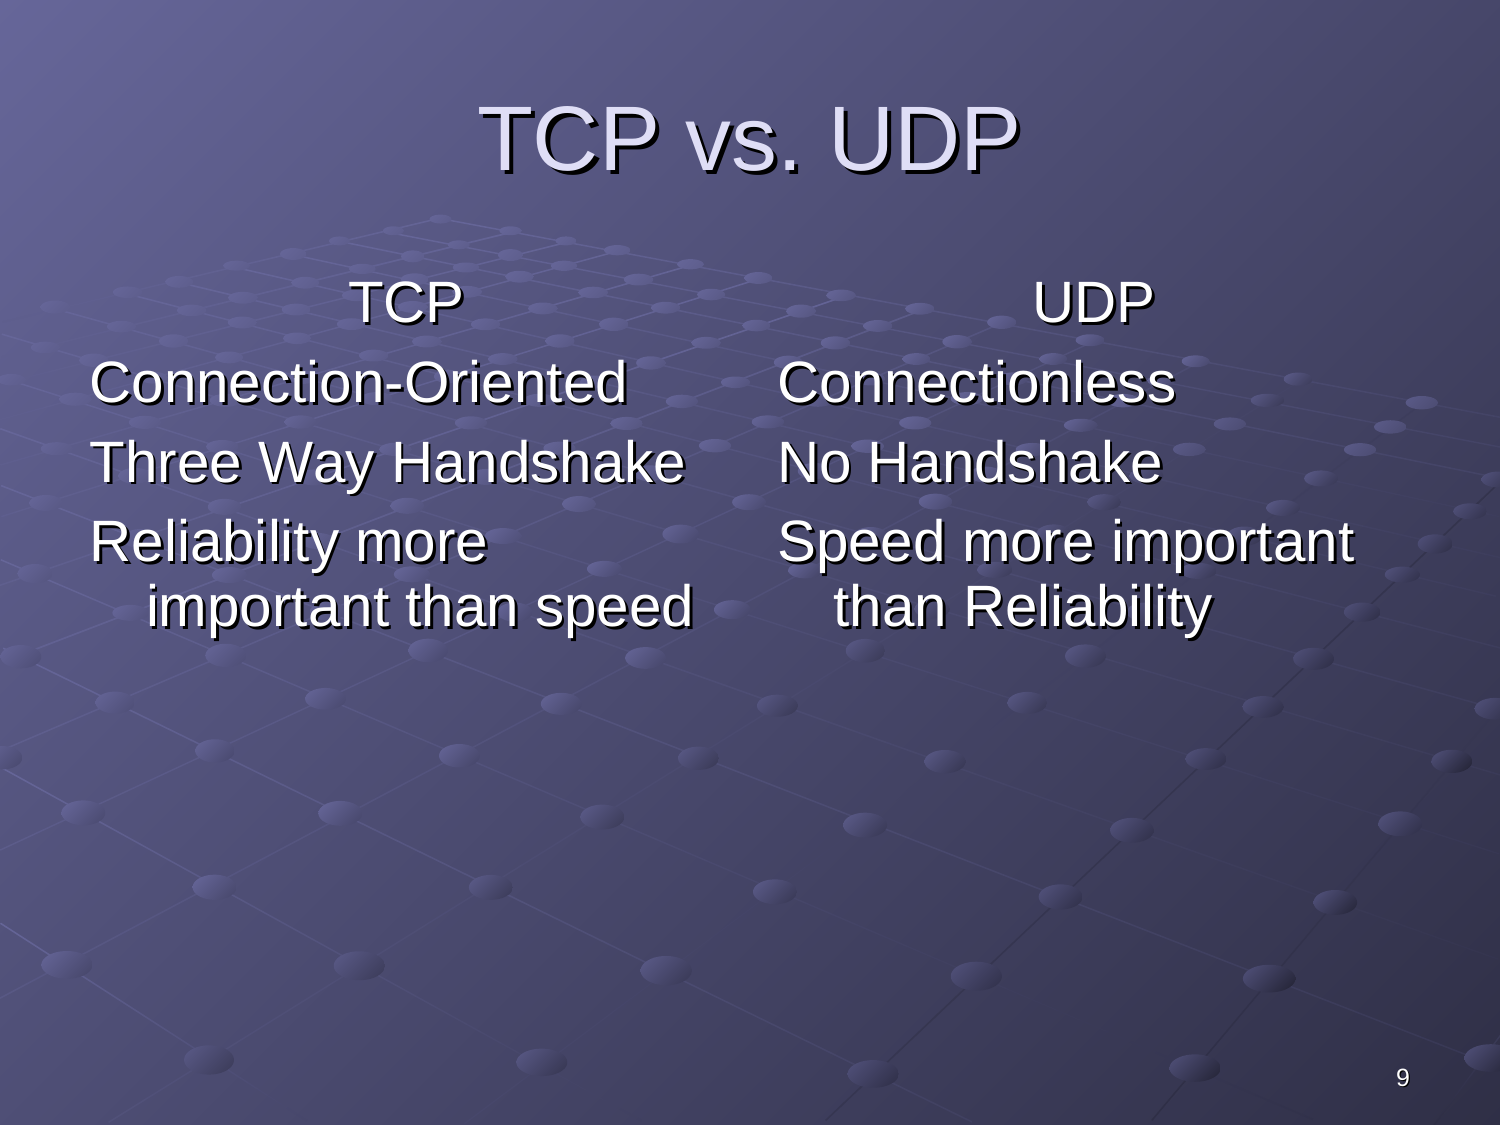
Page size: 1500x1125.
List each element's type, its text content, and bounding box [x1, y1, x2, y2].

list UDP Connectionless No Handshake Speed more important than Reliability [762, 262, 1426, 1007]
title TCP vs. UDP [75, 45, 1426, 233]
list TCP Connection-Oriented Three Way Handshake Reliability more important than speed [75, 262, 738, 1007]
